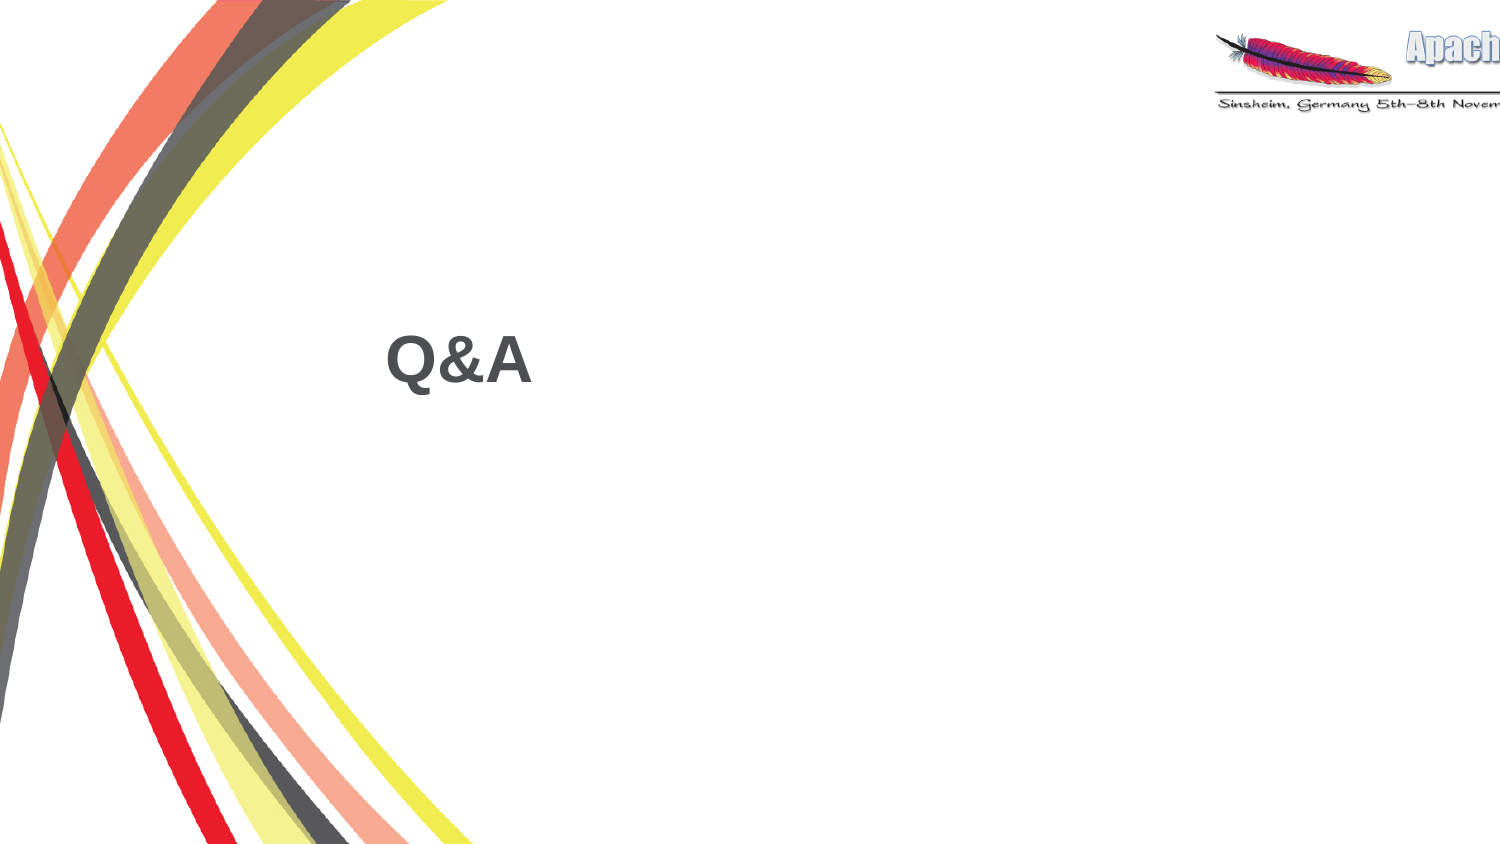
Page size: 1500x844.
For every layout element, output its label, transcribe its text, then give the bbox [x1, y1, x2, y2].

picture [0, 0, 1500, 844]
list Q&A [370, 212, 1409, 404]
